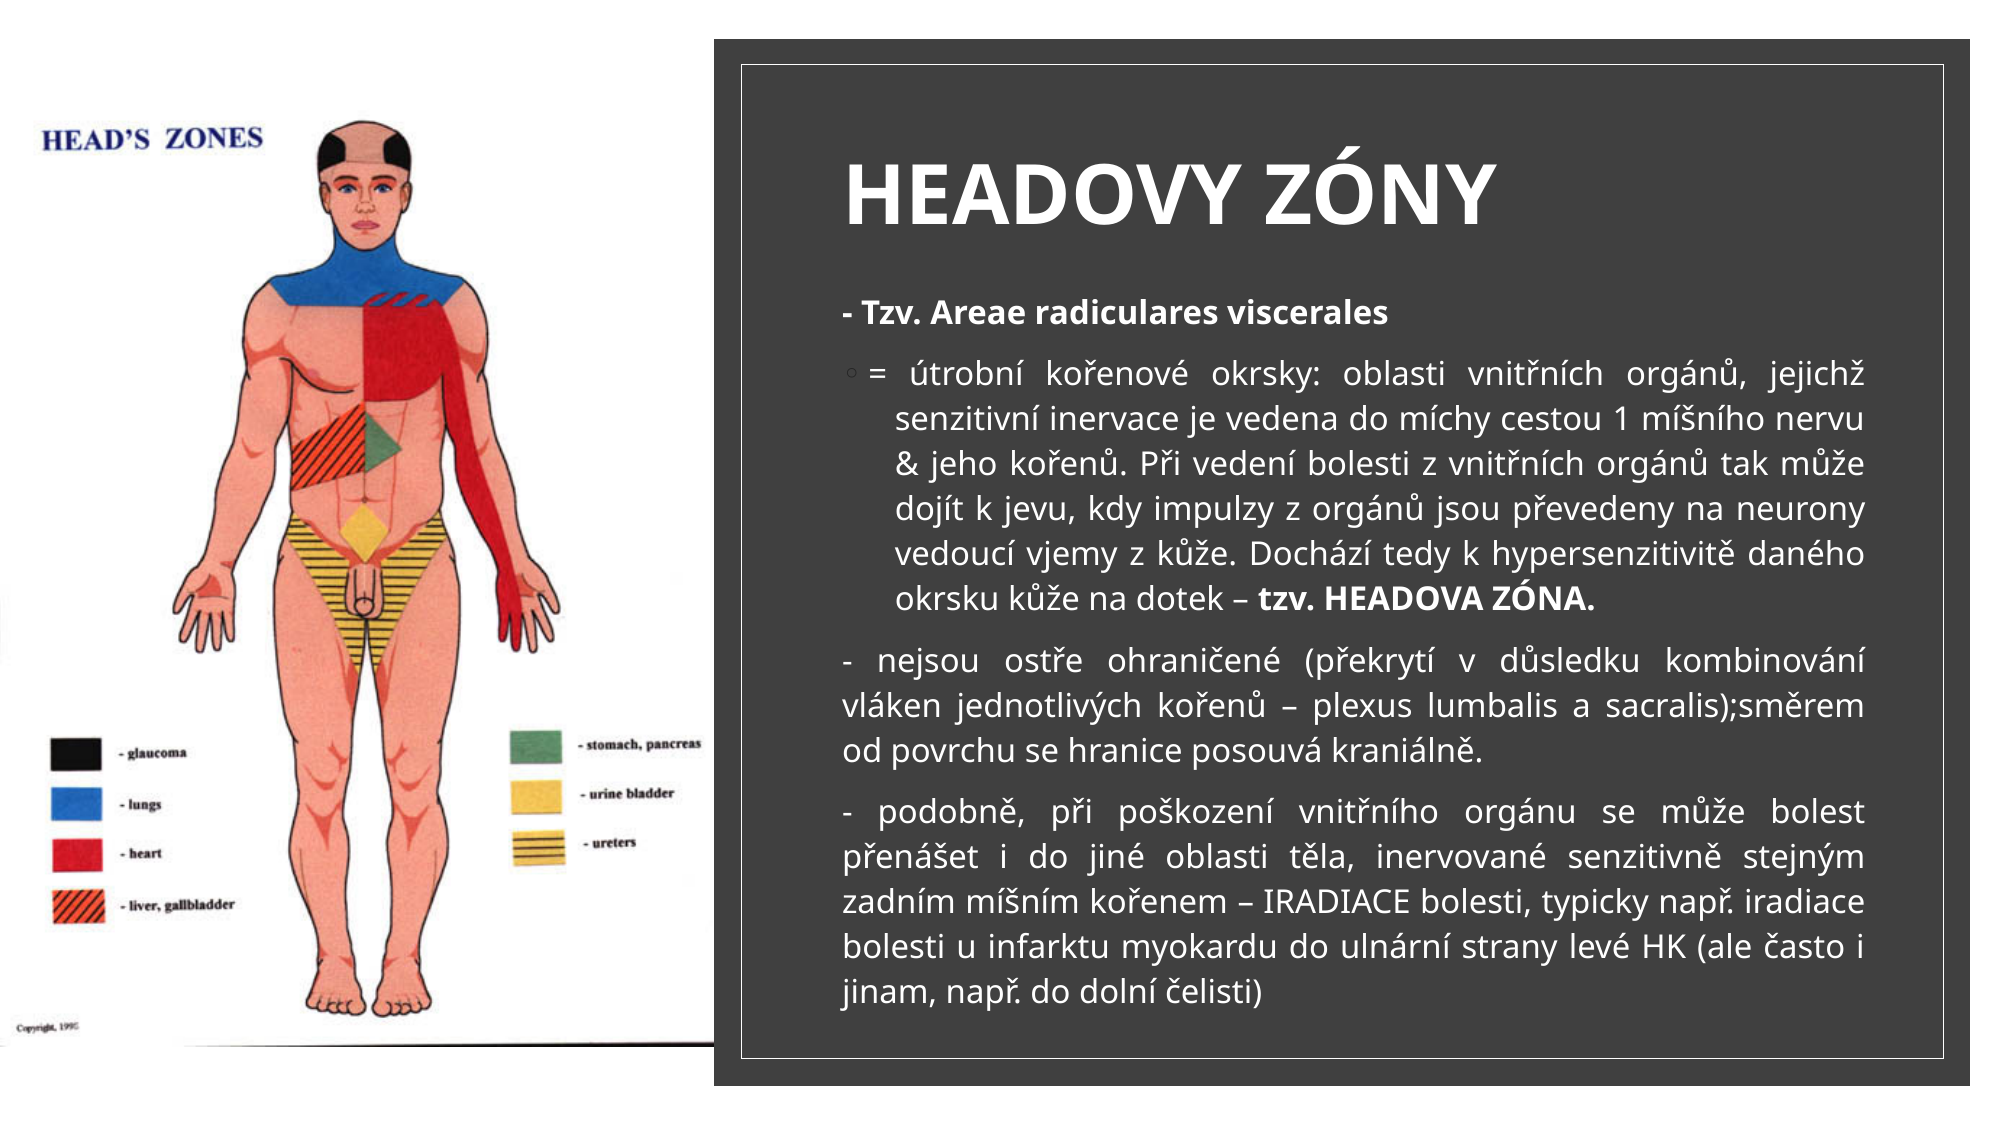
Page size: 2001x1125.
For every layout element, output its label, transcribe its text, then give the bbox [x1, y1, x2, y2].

list - Tzv. Areae radiculares viscerales = útrobní kořenové okrsky: oblasti vnitřních orgánů, jejichž senzitivní inervace je vedena do míchy cestou 1 míšního nervu & jeho kořenů. Při vedení bolesti z vnitřních orgánů tak může dojít k jevu, kdy impulzy z orgánů jsou převedeny na neurony vedoucí vjemy z kůže. Dochází tedy k hypersenzitivitě daného okrsku kůže na dotek – tzv. HEADOVA ZÓNA. - nejsou ostře ohraničené (překrytí v důsledku kombinování vláken jednotlivých kořenů – plexus lumbalis a sacralis);směrem od povrchu se hranice posouvá kraniálně. - podobně, při poškození vnitřního orgánu se může bolest přenášet i do jiné oblasti těla, inervované senzitivně stejným zadním míšním kořenem – IRADIACE bolesti, typicky např. iradiace bolesti u infarktu myokardu do ulnární strany levé HK (ale často i jinam, např. do dolní čelisti) [827, 281, 1883, 1034]
title HEADOVY ZÓNY [827, 105, 1858, 281]
text_box [0, 0, 2000, 1125]
picture [0, 86, 714, 1047]
